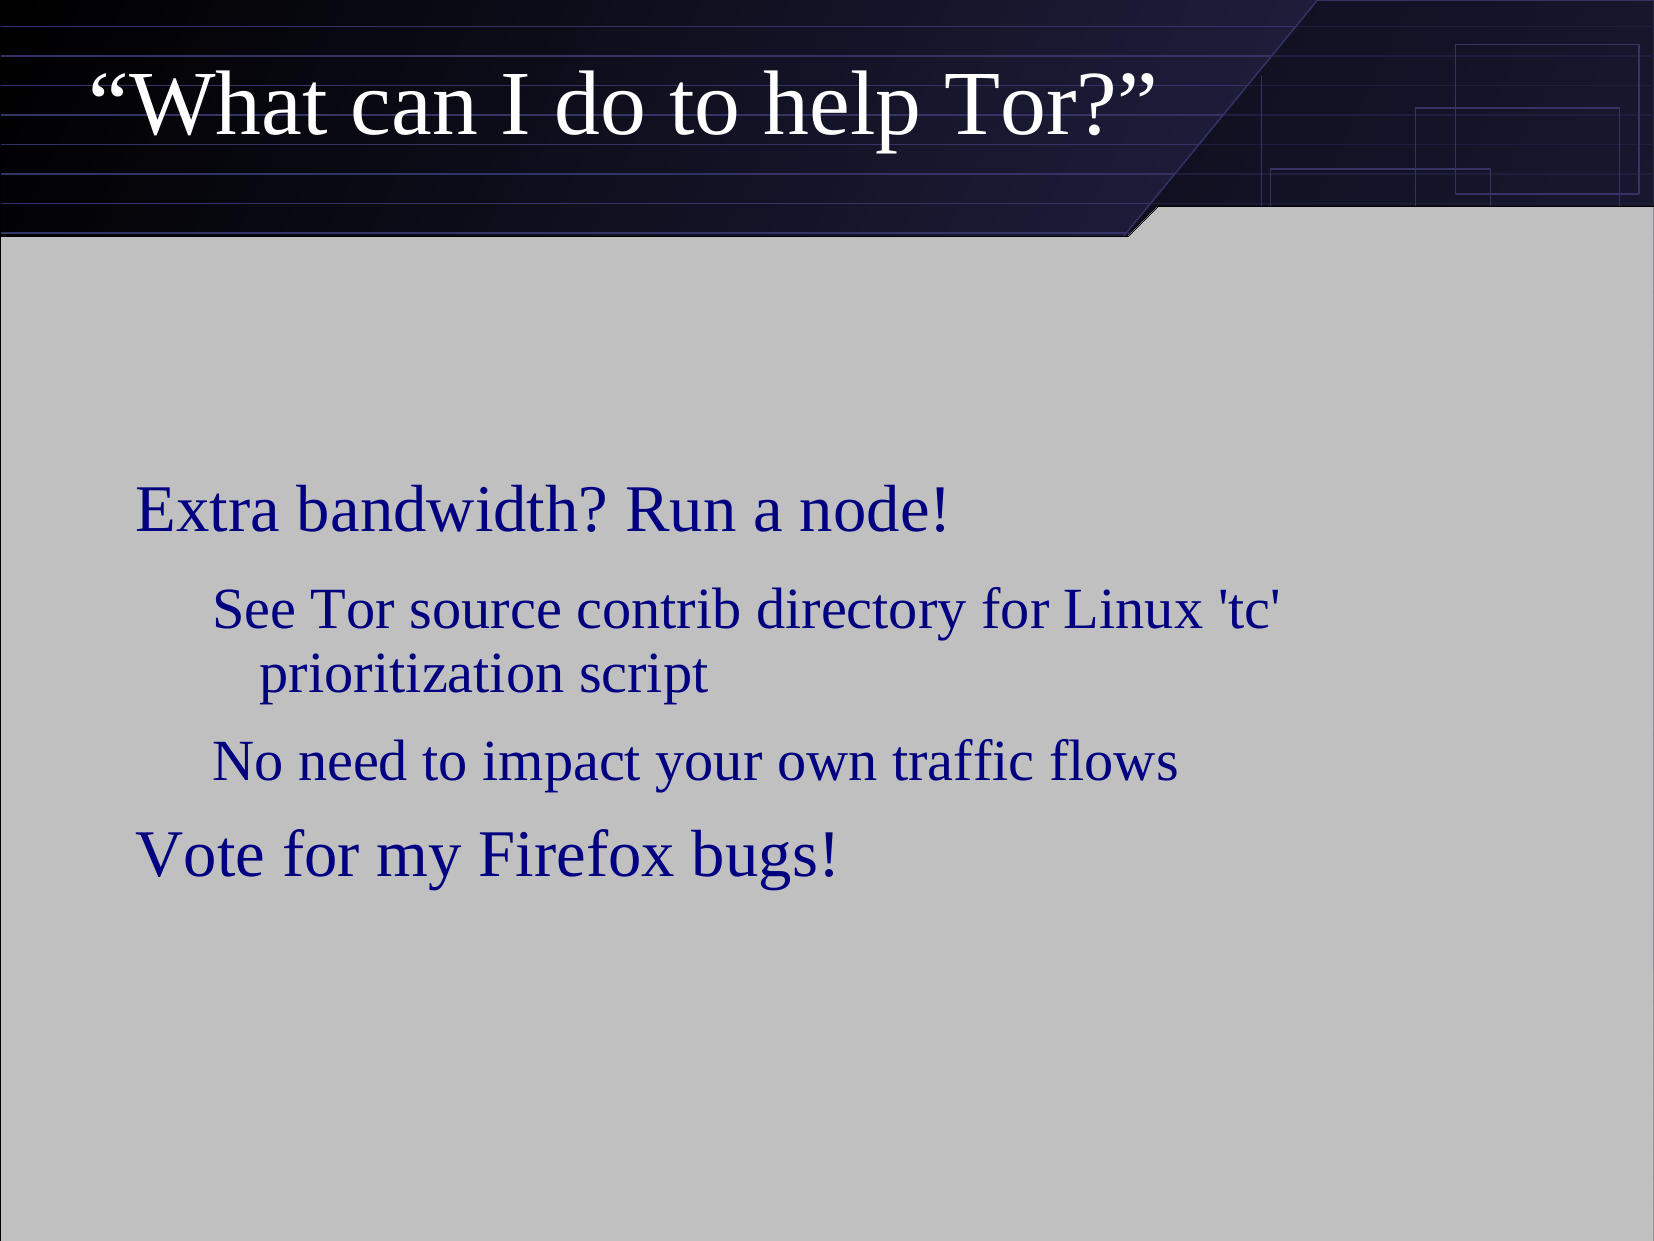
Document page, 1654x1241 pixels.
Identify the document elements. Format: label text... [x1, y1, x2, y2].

title “What can I do to help Tor?” [88, 0, 1501, 207]
list Extra bandwidth? Run a node! See Tor source contrib directory for Linux 'tc' prioritization script No need to impact your own traffic flows Vote for my Firefox bugs! [118, 472, 1531, 892]
